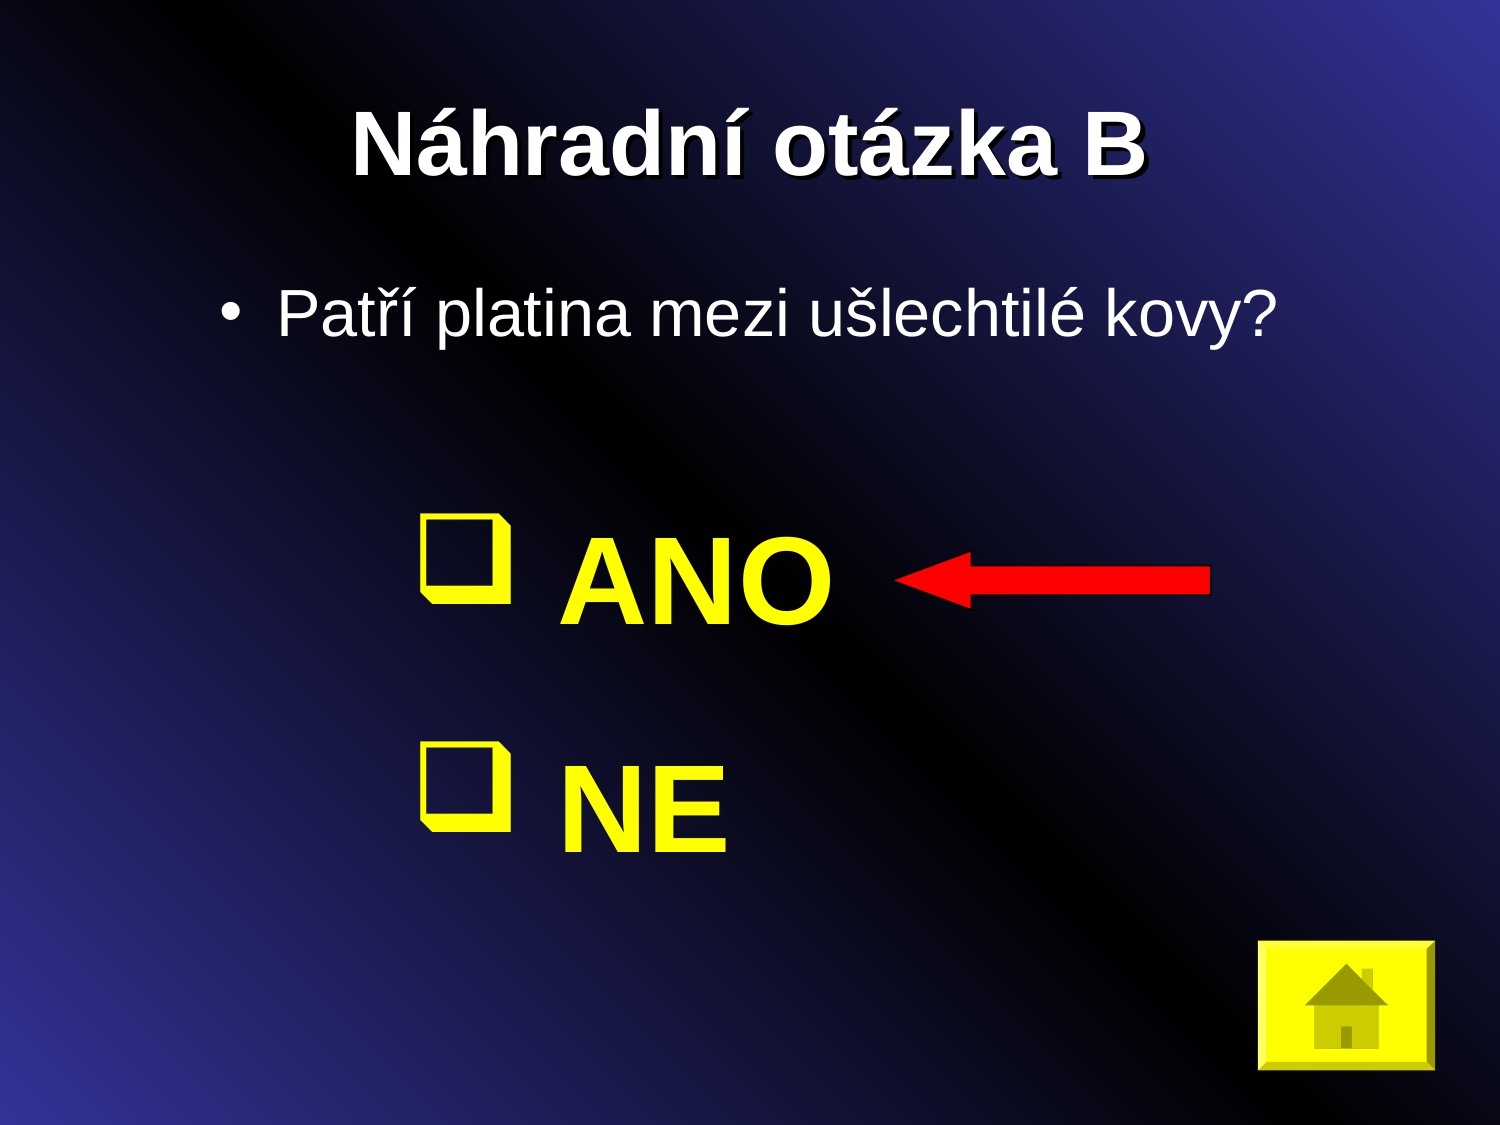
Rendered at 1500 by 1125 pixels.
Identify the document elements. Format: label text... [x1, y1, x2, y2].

text_box [891, 550, 1211, 610]
list Patří platina mezi ušlechtilé kovy? [75, 262, 1426, 421]
title Náhradní otázka B [75, 45, 1426, 233]
text_box ANO NE [395, 491, 892, 886]
text_box [1259, 940, 1436, 1071]
